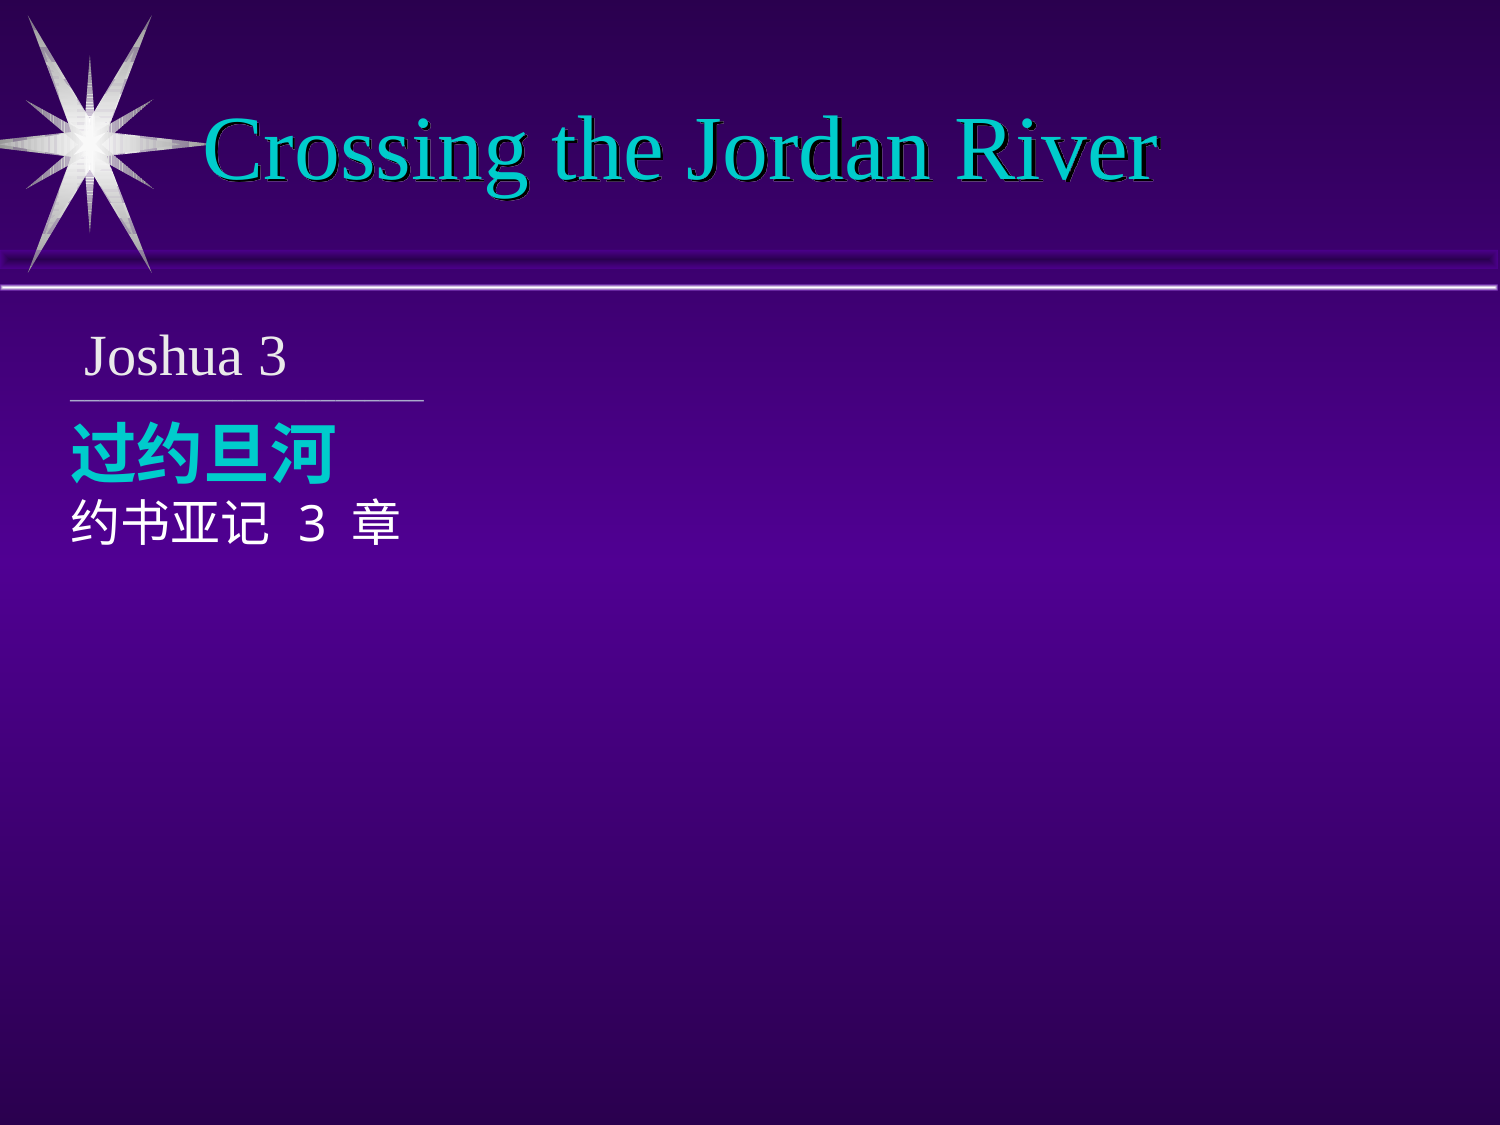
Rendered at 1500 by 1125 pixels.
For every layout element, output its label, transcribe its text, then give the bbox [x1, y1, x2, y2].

title Crossing the Jordan River [187, 56, 1463, 244]
text_box Joshua 3 ──────────────────────── 过约旦河 约书亚记 3 章 [55, 309, 1418, 1103]
